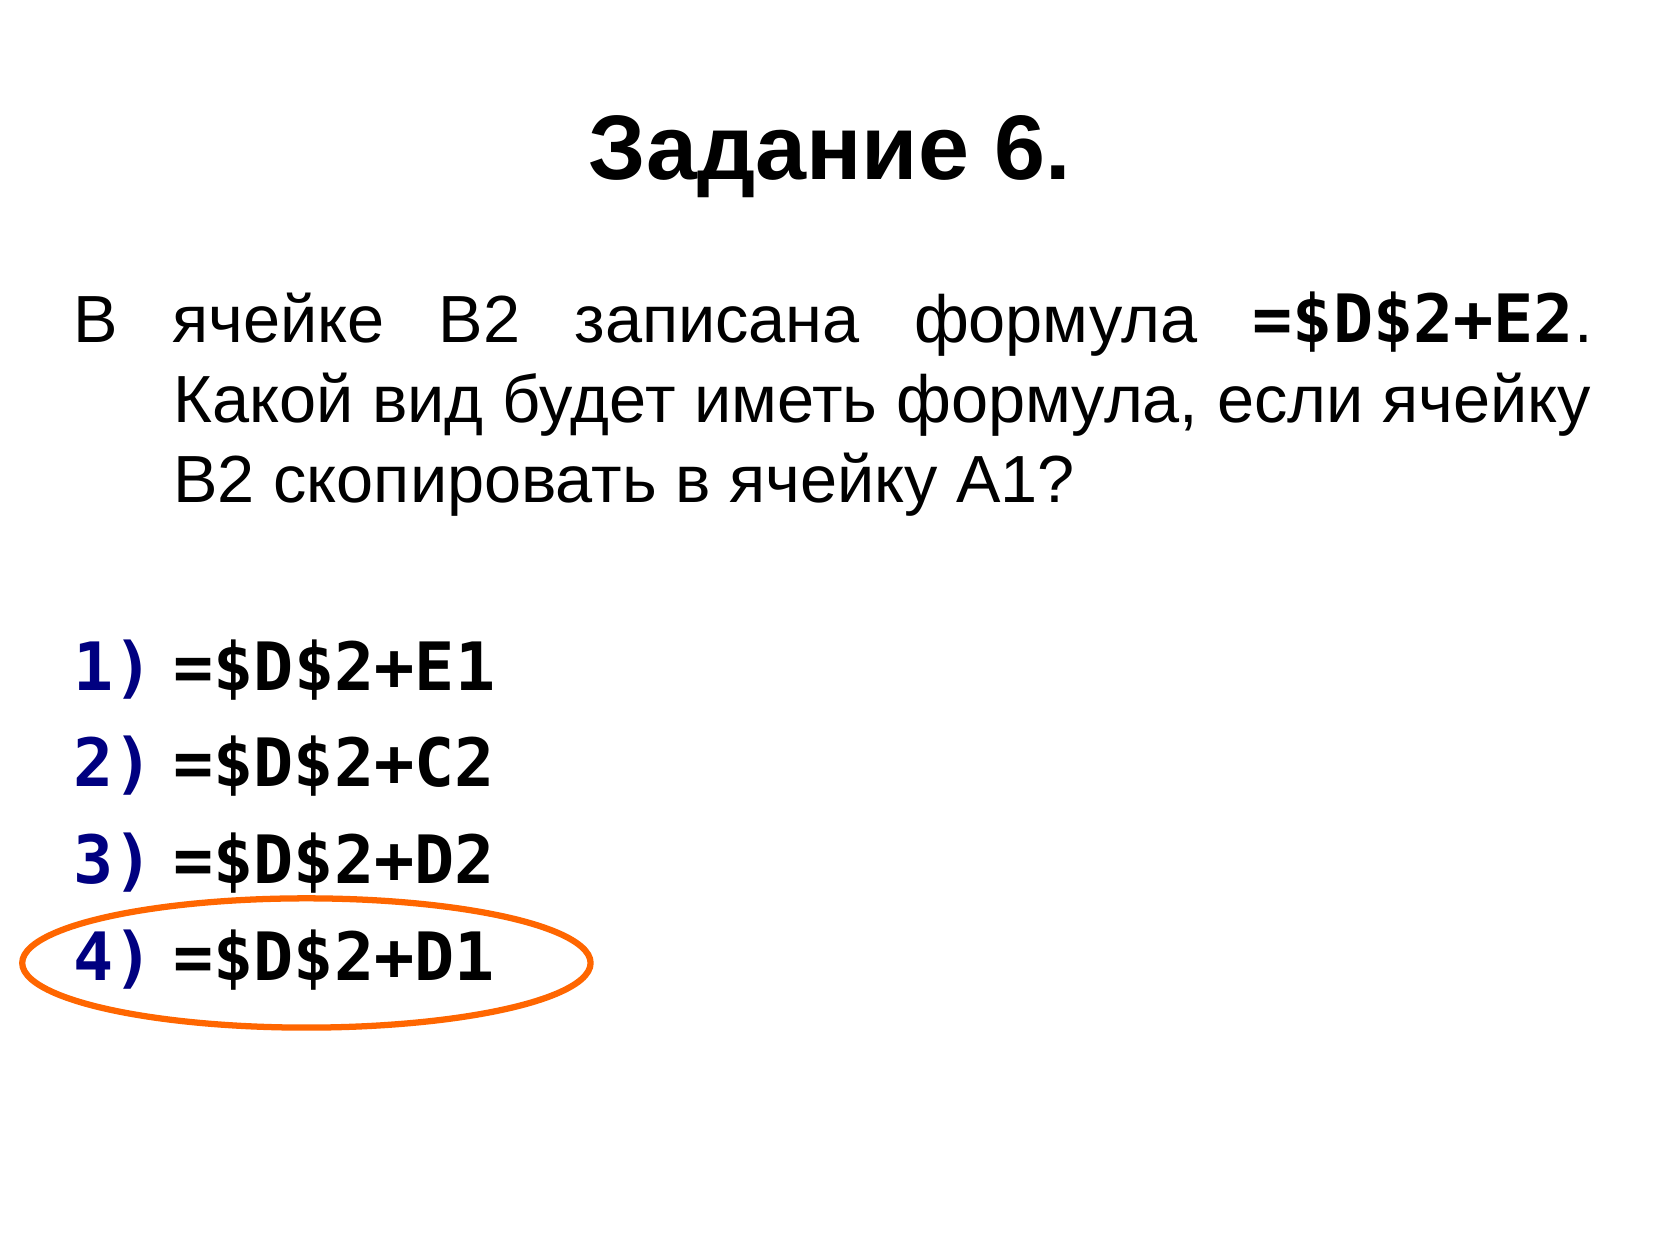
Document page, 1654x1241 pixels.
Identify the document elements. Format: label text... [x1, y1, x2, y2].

title Задание 6. [82, 68, 1571, 268]
list В ячейке В2 записана формула =$D$2+Е2. Какой вид будет иметь формула, если ячейку В2 скопировать в ячейку А1? =$D$2+E1 =$D$2+C2 =$D$2+D2 =$D$2+D1 [58, 268, 1609, 1194]
list В ячейке В2 записана формула =$D$2+Е2. Какой вид будет иметь формула, если ячейку В2 скопировать в ячейку А1? =$D$2+E1 =$D$2+C2 =$D$2+D2 =$D$2+D1 [58, 902, 587, 1024]
